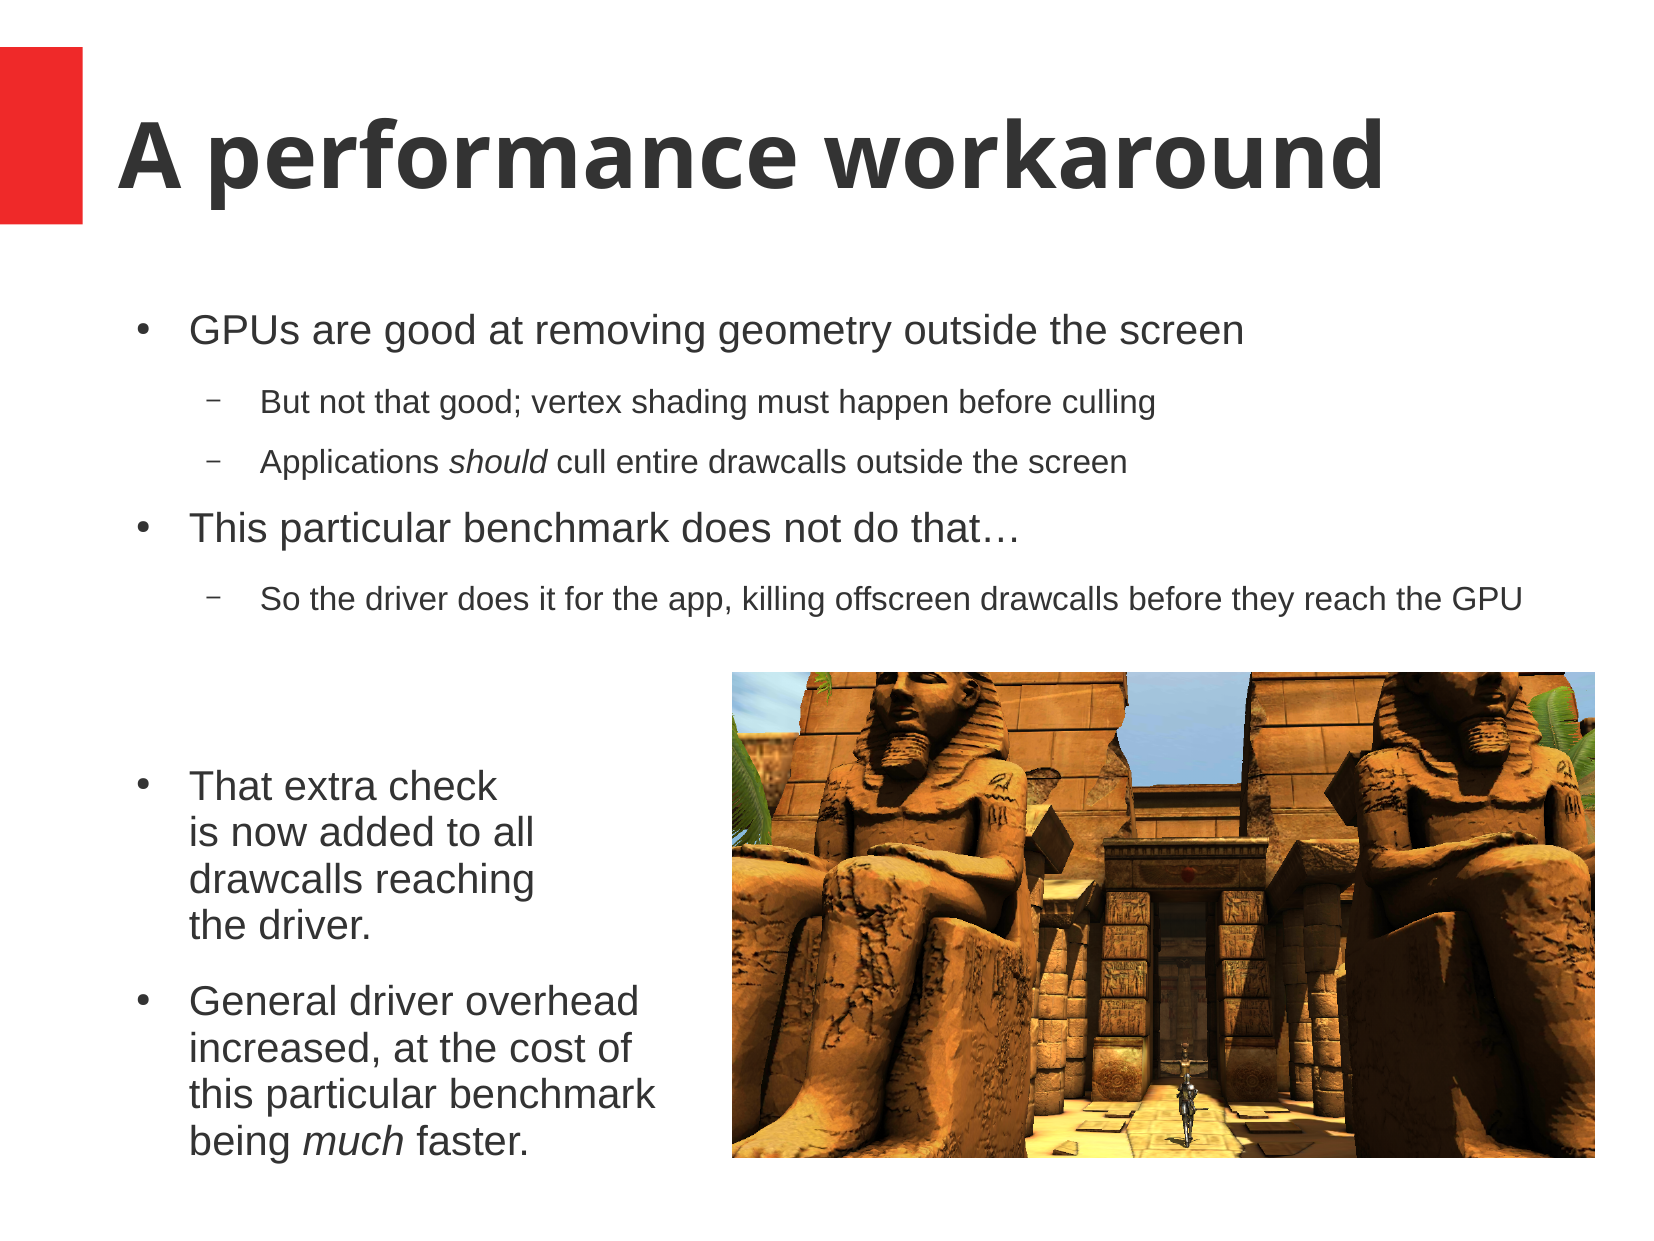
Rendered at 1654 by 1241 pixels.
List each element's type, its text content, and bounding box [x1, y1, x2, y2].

title A performance workaround [118, 49, 1571, 257]
picture [732, 672, 1595, 1158]
list GPUs are good at removing geometry outside the screen But not that good; vertex shading must happen before culling Applications should cull entire drawcalls outside the screen This particular benchmark does not do that… So the driver does it for the app, killing offscreen drawcalls before they reach the GPU That extra check is now added to all drawcalls reaching the driver. General driver overhead increased, at the cost of this particular benchmark being much faster. [118, 307, 1583, 1074]
